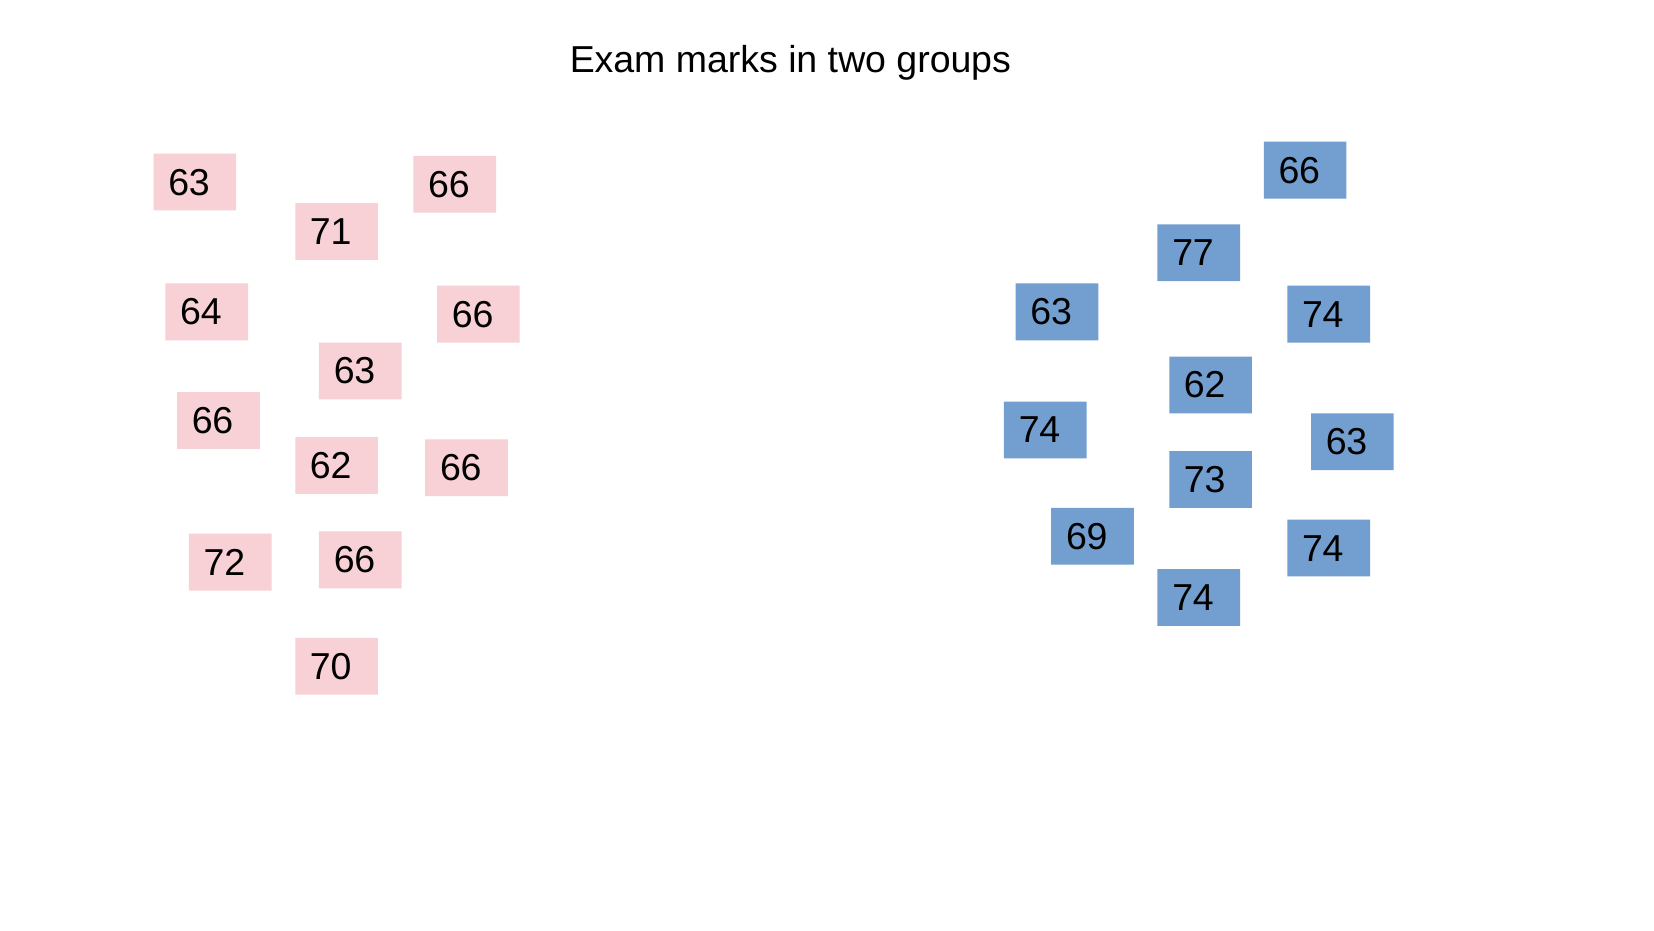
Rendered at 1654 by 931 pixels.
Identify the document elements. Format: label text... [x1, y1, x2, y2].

text_box 63 [1311, 413, 1394, 471]
text_box 63 [153, 153, 237, 211]
text_box 66 [177, 392, 260, 449]
text_box 77 [1157, 224, 1241, 282]
text_box 72 [188, 533, 272, 591]
text_box 66 [437, 285, 520, 343]
text_box 63 [318, 342, 402, 400]
text_box 74 [1287, 285, 1371, 343]
text_box 66 [425, 439, 508, 497]
text_box 66 [413, 155, 497, 213]
text_box 70 [295, 637, 378, 695]
text_box 62 [295, 437, 378, 494]
text_box 66 [1263, 141, 1347, 199]
text_box 73 [1169, 451, 1252, 508]
text_box 74 [1157, 569, 1241, 626]
text_box 69 [1051, 507, 1134, 565]
text_box 71 [295, 203, 378, 260]
text_box 66 [318, 531, 402, 589]
text_box 63 [1015, 283, 1099, 341]
text_box Exam marks in two groups [555, 31, 1087, 88]
text_box 74 [1003, 401, 1087, 459]
text_box 62 [1169, 356, 1252, 414]
text_box 74 [1287, 519, 1371, 577]
text_box 64 [165, 283, 249, 341]
